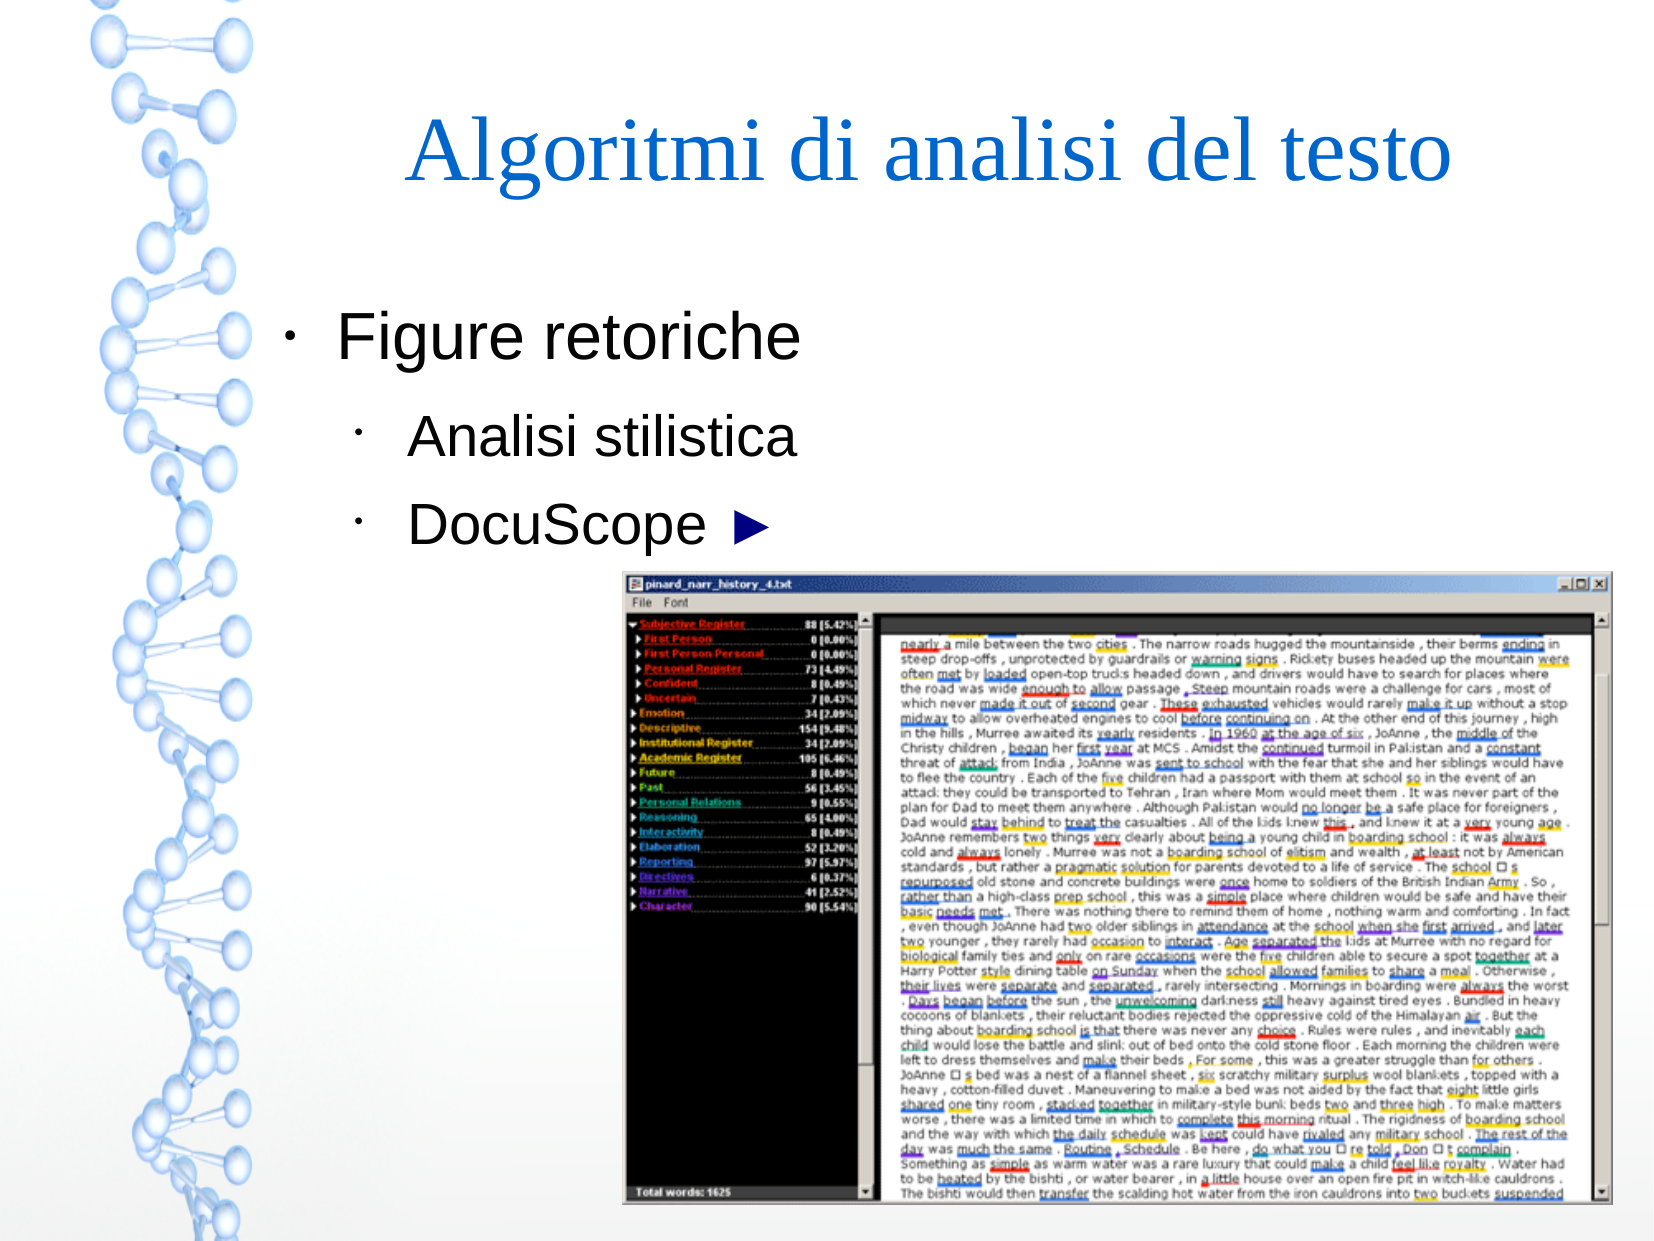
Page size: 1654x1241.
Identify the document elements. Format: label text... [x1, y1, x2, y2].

picture [0, 0, 1654, 1241]
list Figure retoriche Analisi stilistica DocuScope ► [265, 299, 891, 1019]
title Algoritmi di analisi del testo [265, 47, 1595, 253]
